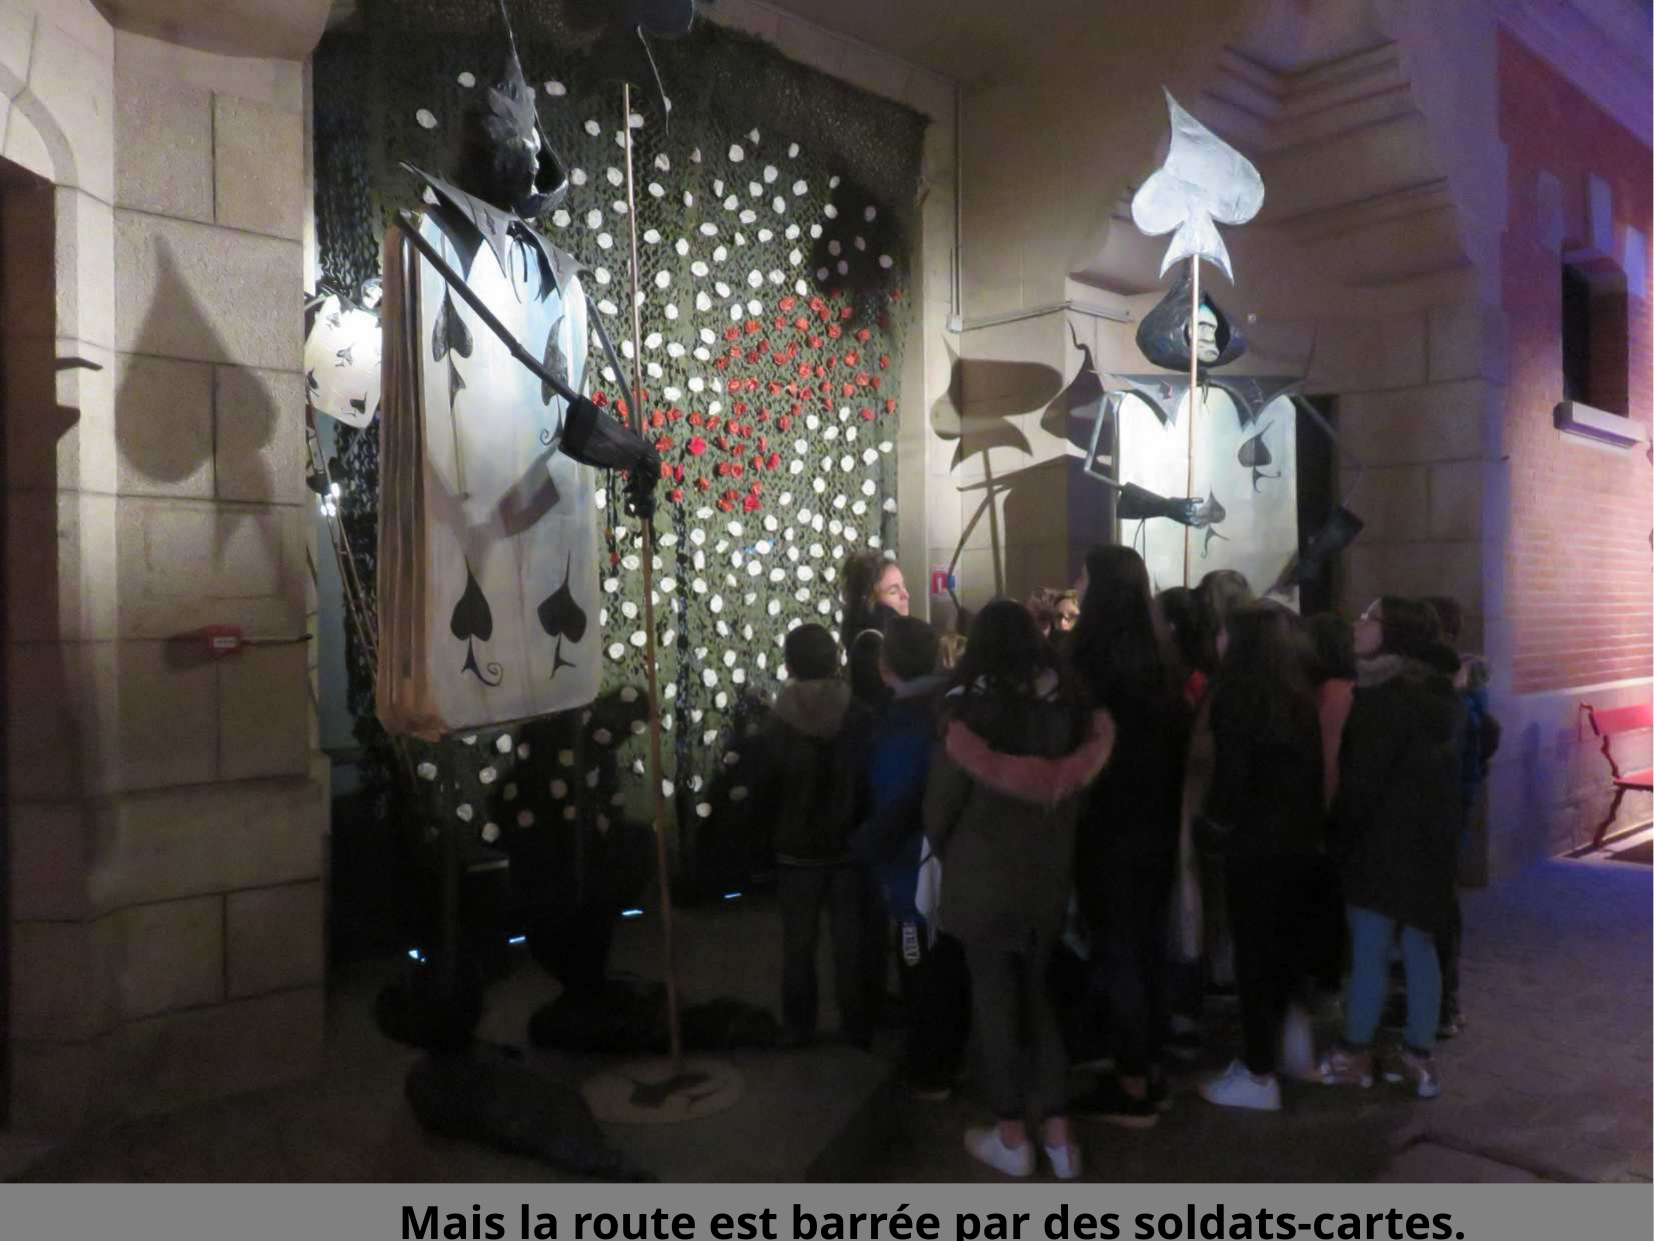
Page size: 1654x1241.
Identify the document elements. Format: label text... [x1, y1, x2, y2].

text_box Mais la route est barrée par des soldats-cartes. [0, 1183, 1654, 1241]
picture [0, 0, 1654, 1183]
